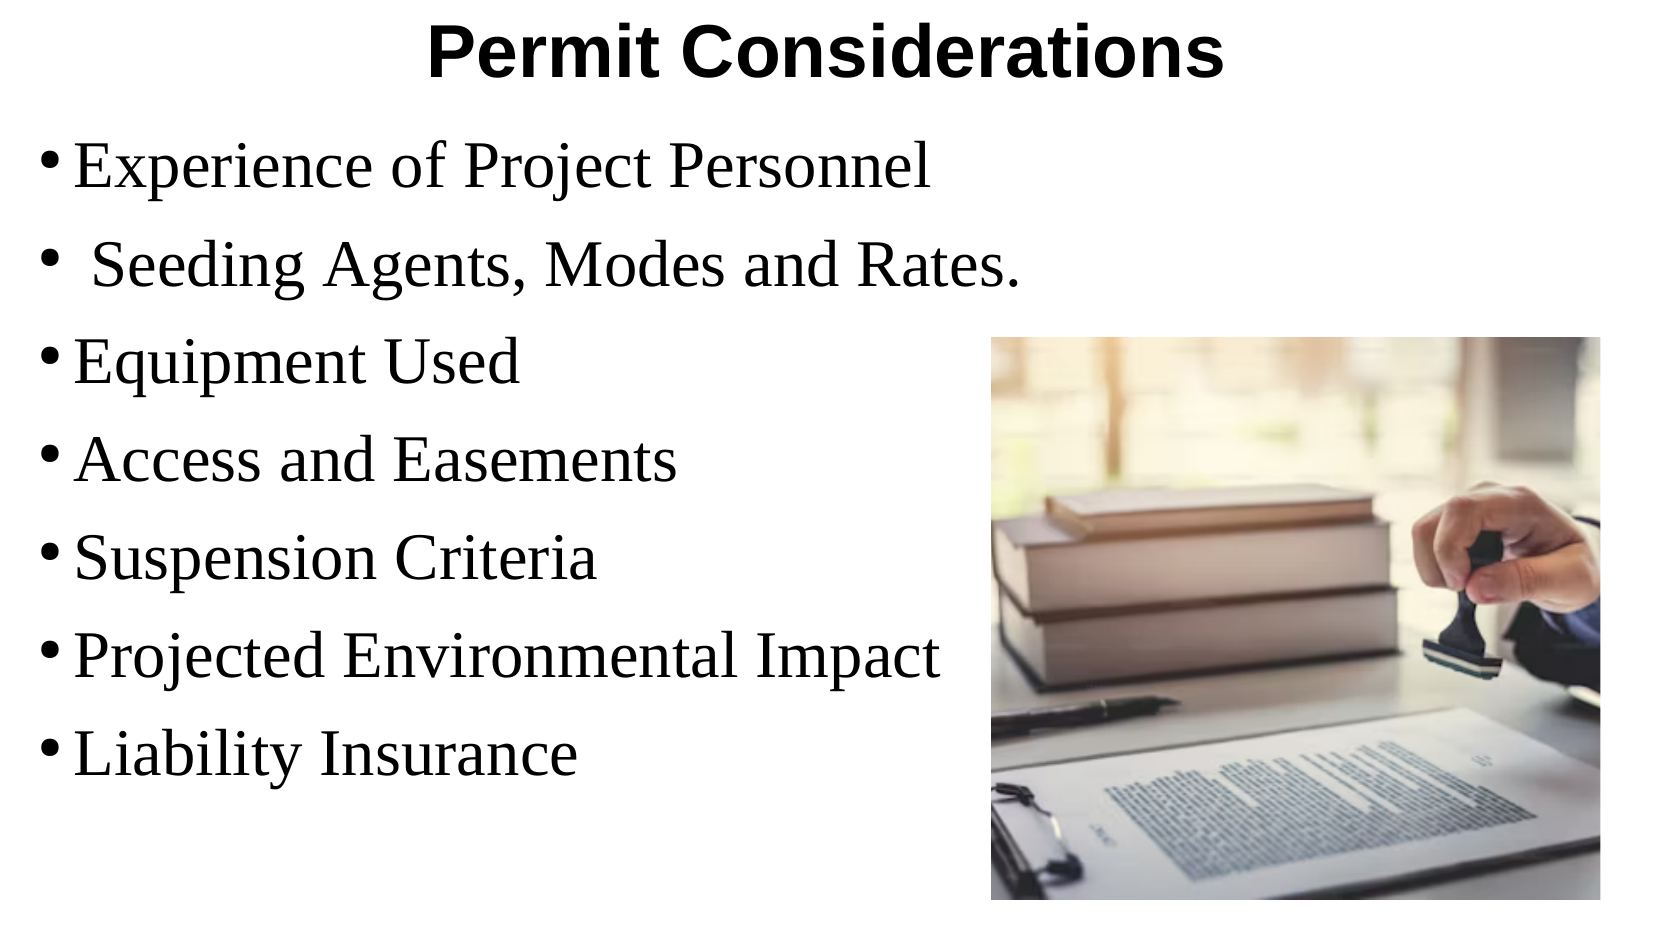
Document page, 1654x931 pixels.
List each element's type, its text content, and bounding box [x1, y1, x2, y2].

text_box Experience of Project Personnel Seeding Agents, Modes and Rates. Equipment Used Access and Easements Suspension Criteria Projected Environmental Impact Liability Insurance [23, 113, 1273, 895]
picture [991, 337, 1601, 901]
title Permit Considerations [0, 0, 1654, 106]
